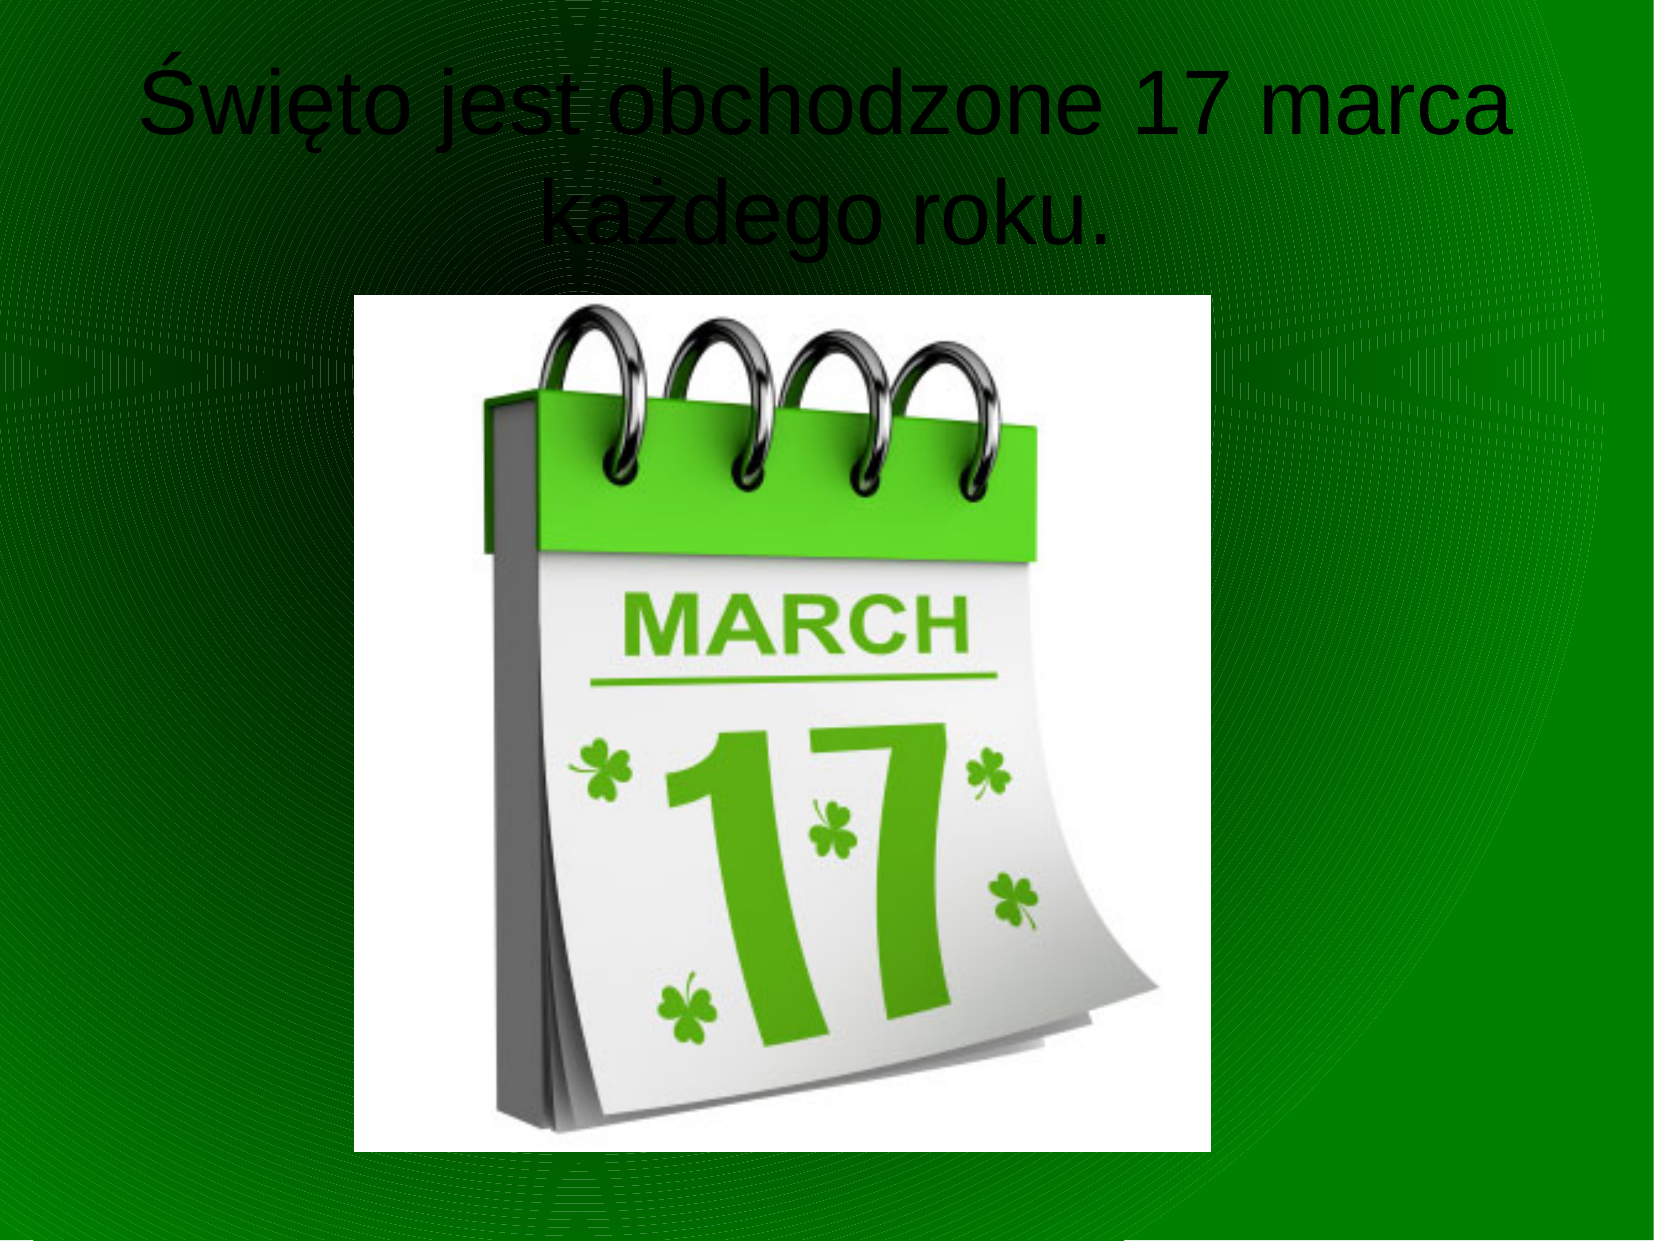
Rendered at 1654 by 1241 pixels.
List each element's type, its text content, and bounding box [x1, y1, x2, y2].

title Święto jest obchodzone 17 marca każdego roku. [82, 49, 1571, 257]
picture [354, 295, 1211, 1152]
